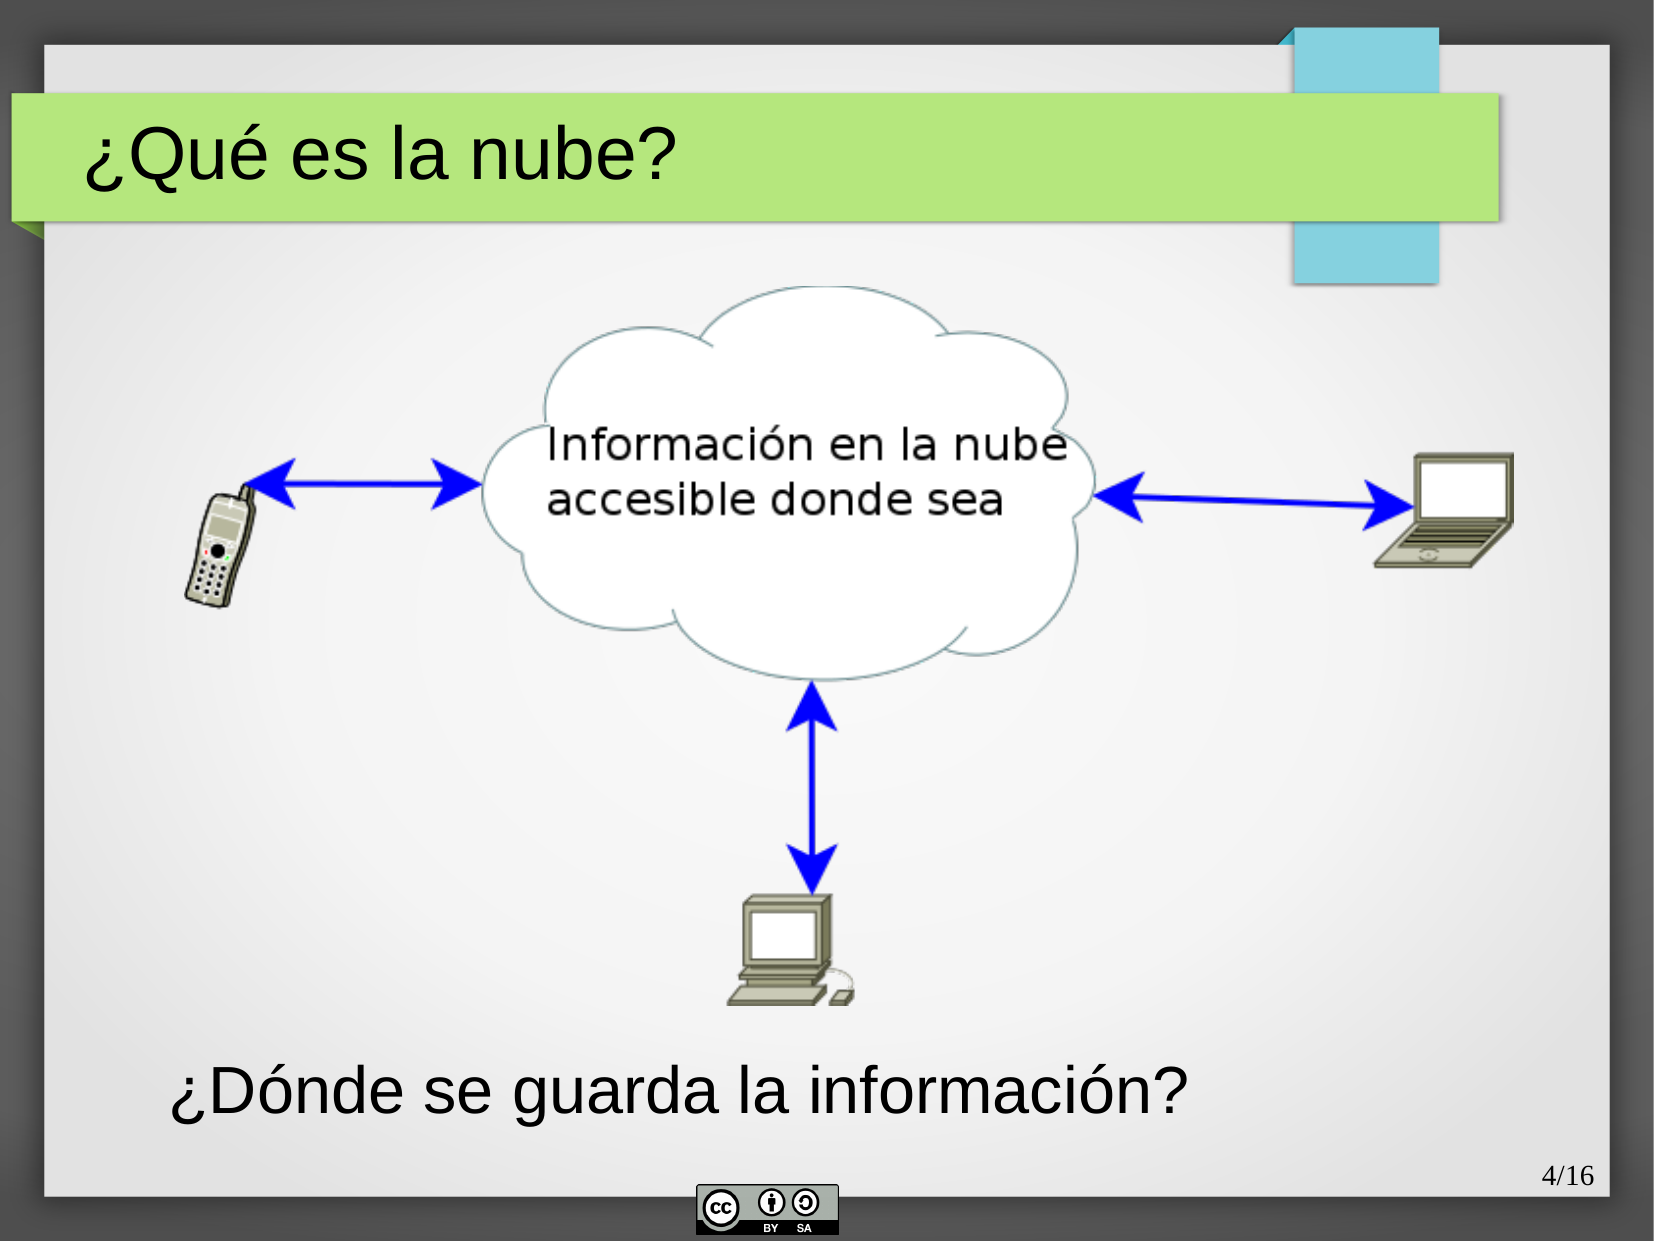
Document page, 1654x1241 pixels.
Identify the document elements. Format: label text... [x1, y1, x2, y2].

picture [0, 0, 1654, 1241]
title ¿Qué es la nube? [82, 94, 1264, 213]
text_box ¿Dónde se guarda la información? [153, 1045, 1210, 1135]
